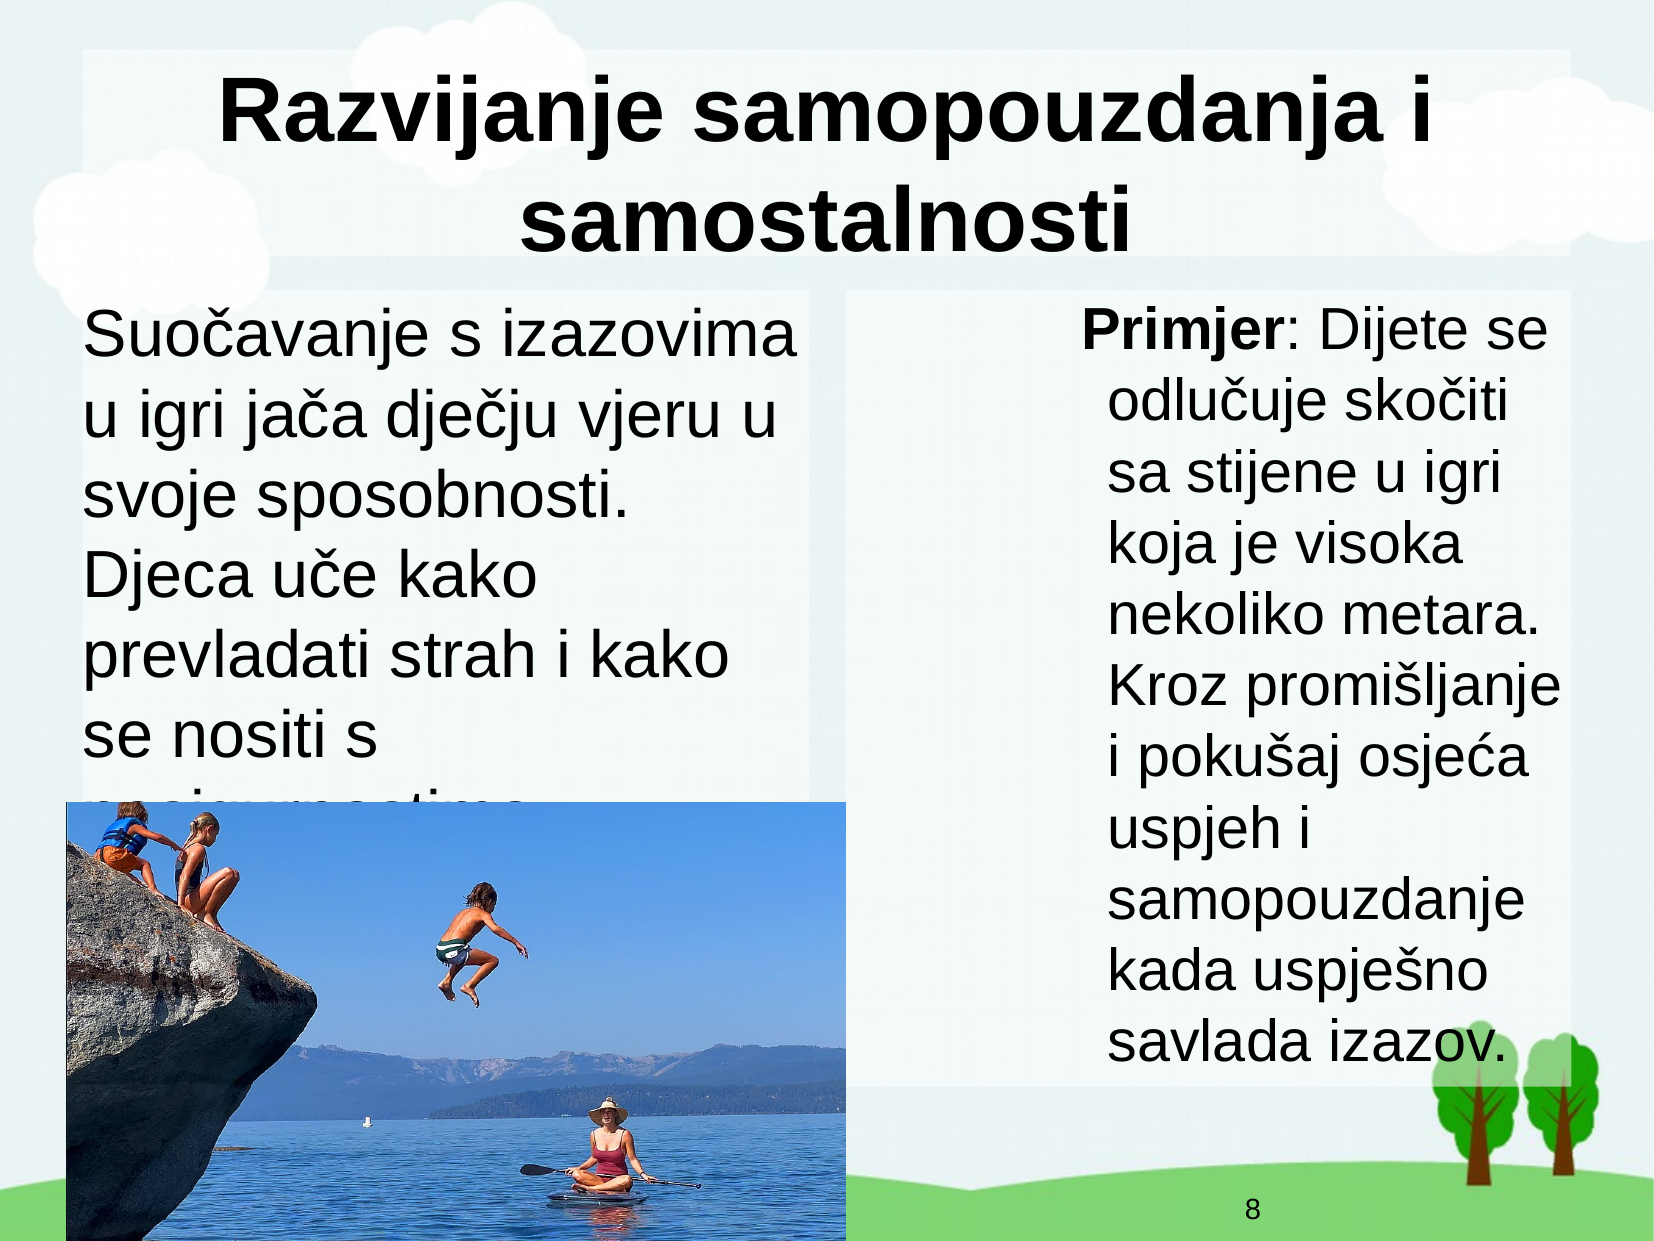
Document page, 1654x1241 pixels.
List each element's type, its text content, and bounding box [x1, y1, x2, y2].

picture [66, 802, 846, 1241]
text_box [1244, 1190, 1630, 1241]
list Primjer: Dijete se odlučuje skočiti sa stijene u igri koja je visoka nekoliko metara. Kroz promišljanje i pokušaj osjeća uspjeh i samopouzdanje kada uspješno savlada izazov. [845, 290, 1572, 1087]
list Suočavanje s izazovima u igri jača dječju vjeru u svoje sposobnosti. Djeca uče kako prevladati strah i kako se nositi s nesigurnostima. [82, 290, 809, 802]
title Razvijanje samopouzdanja i samostalnosti [82, 49, 1571, 257]
